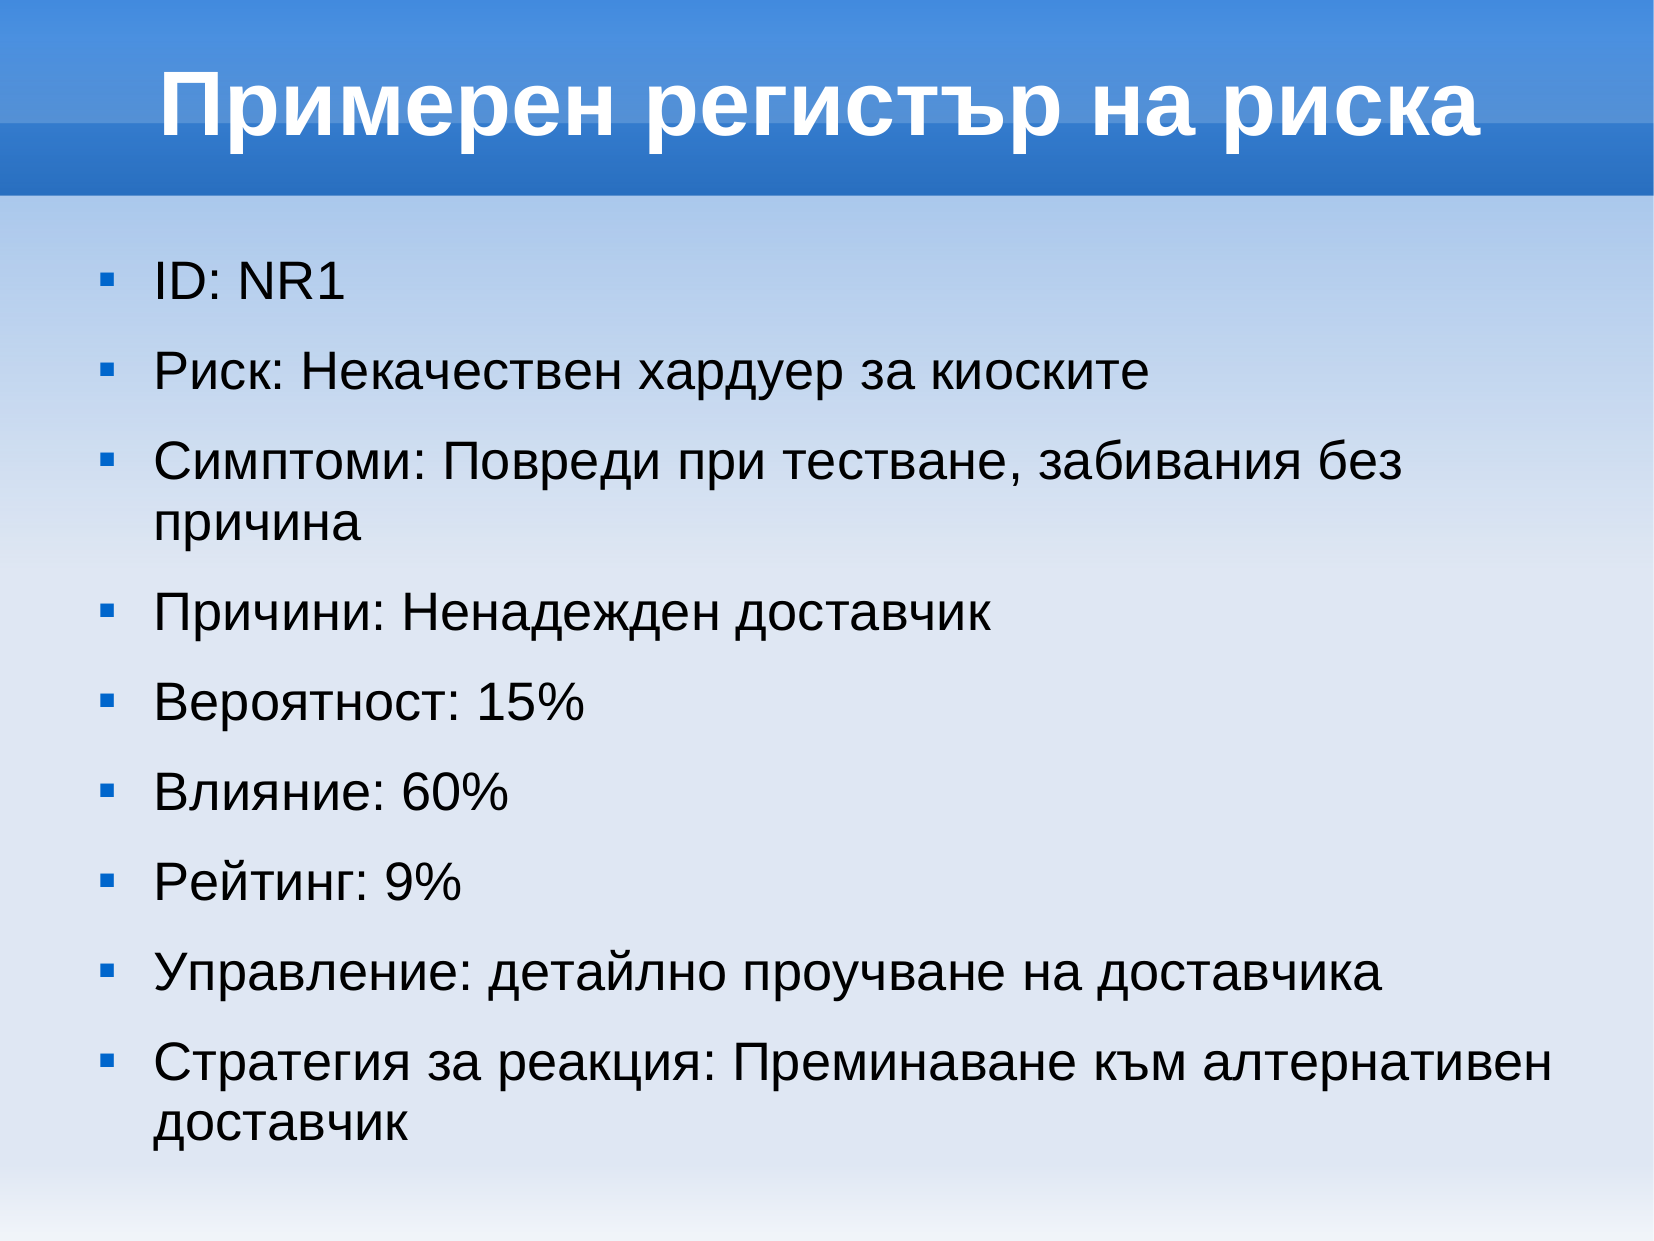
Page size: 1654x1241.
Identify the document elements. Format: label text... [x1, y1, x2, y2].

title Примерен регистър на риска [76, 0, 1565, 208]
picture [0, 0, 1654, 1241]
list ID: NR1 Риск: Некачествен хардуер за киоските Симптоми: Повреди при тестване, забивания без причина Причини: Ненадежден доставчик Вероятност: 15% Влияние: 60% Рейтинг: 9% Управление: детайлно проучване на доставчика Стратегия за реакция: Преминаване към алтернативен доставчик [82, 250, 1571, 1153]
